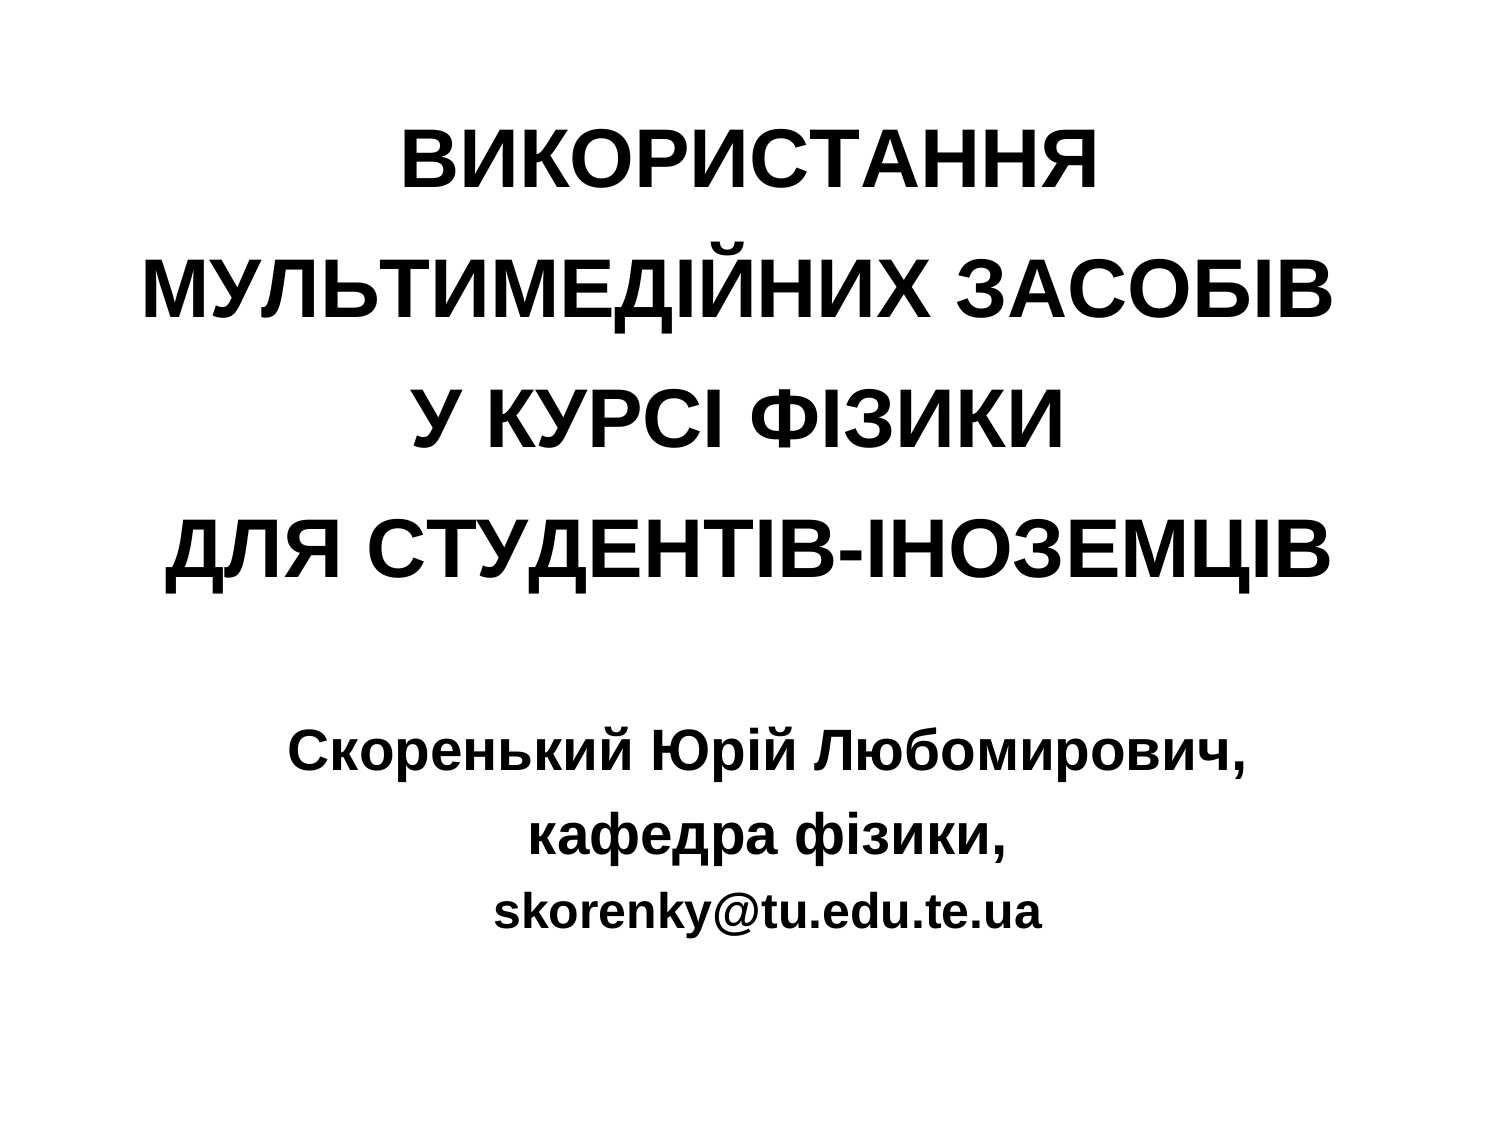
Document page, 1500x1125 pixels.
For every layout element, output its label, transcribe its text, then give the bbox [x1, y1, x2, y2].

subtitle Скоренький Юрій Любомирович, кафедра фізики, skorenky@tu.edu.te.ua [112, 704, 1424, 992]
title ВИКОРИСТАННЯ МУЛЬТИМЕДІЙНИХ ЗАСОБІВ У КУРСІ ФІЗИКИ ДЛЯ СТУДЕНТІВ-ІНОЗЕМЦІВ [100, 66, 1400, 602]
